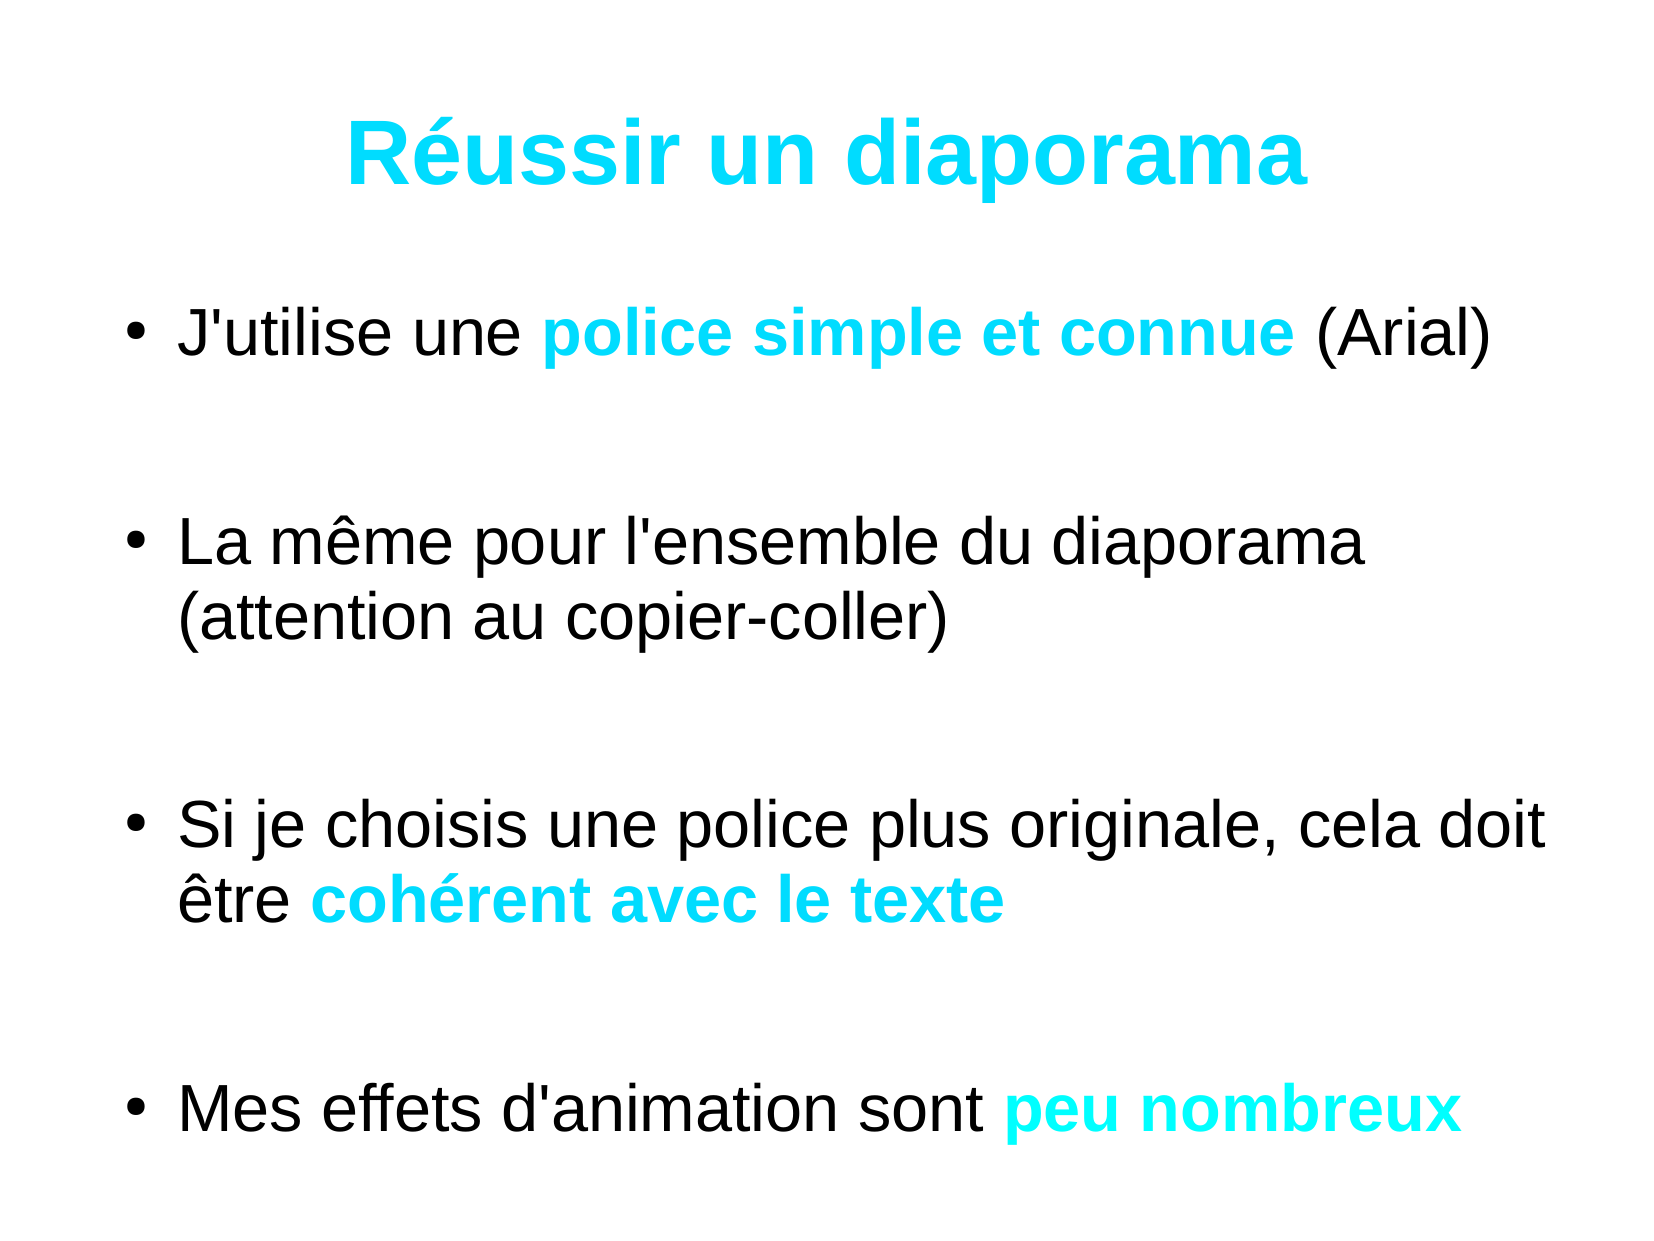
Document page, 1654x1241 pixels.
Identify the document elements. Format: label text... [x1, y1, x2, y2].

title Réussir un diaporama [82, 49, 1571, 257]
list J'utilise une police simple et connue (Arial) La même pour l'ensemble du diaporama (attention au copier-coller) Si je choisis une police plus originale, cela doit être cohérent avec le texte Mes effets d'animation sont peu nombreux [106, 295, 1595, 1241]
